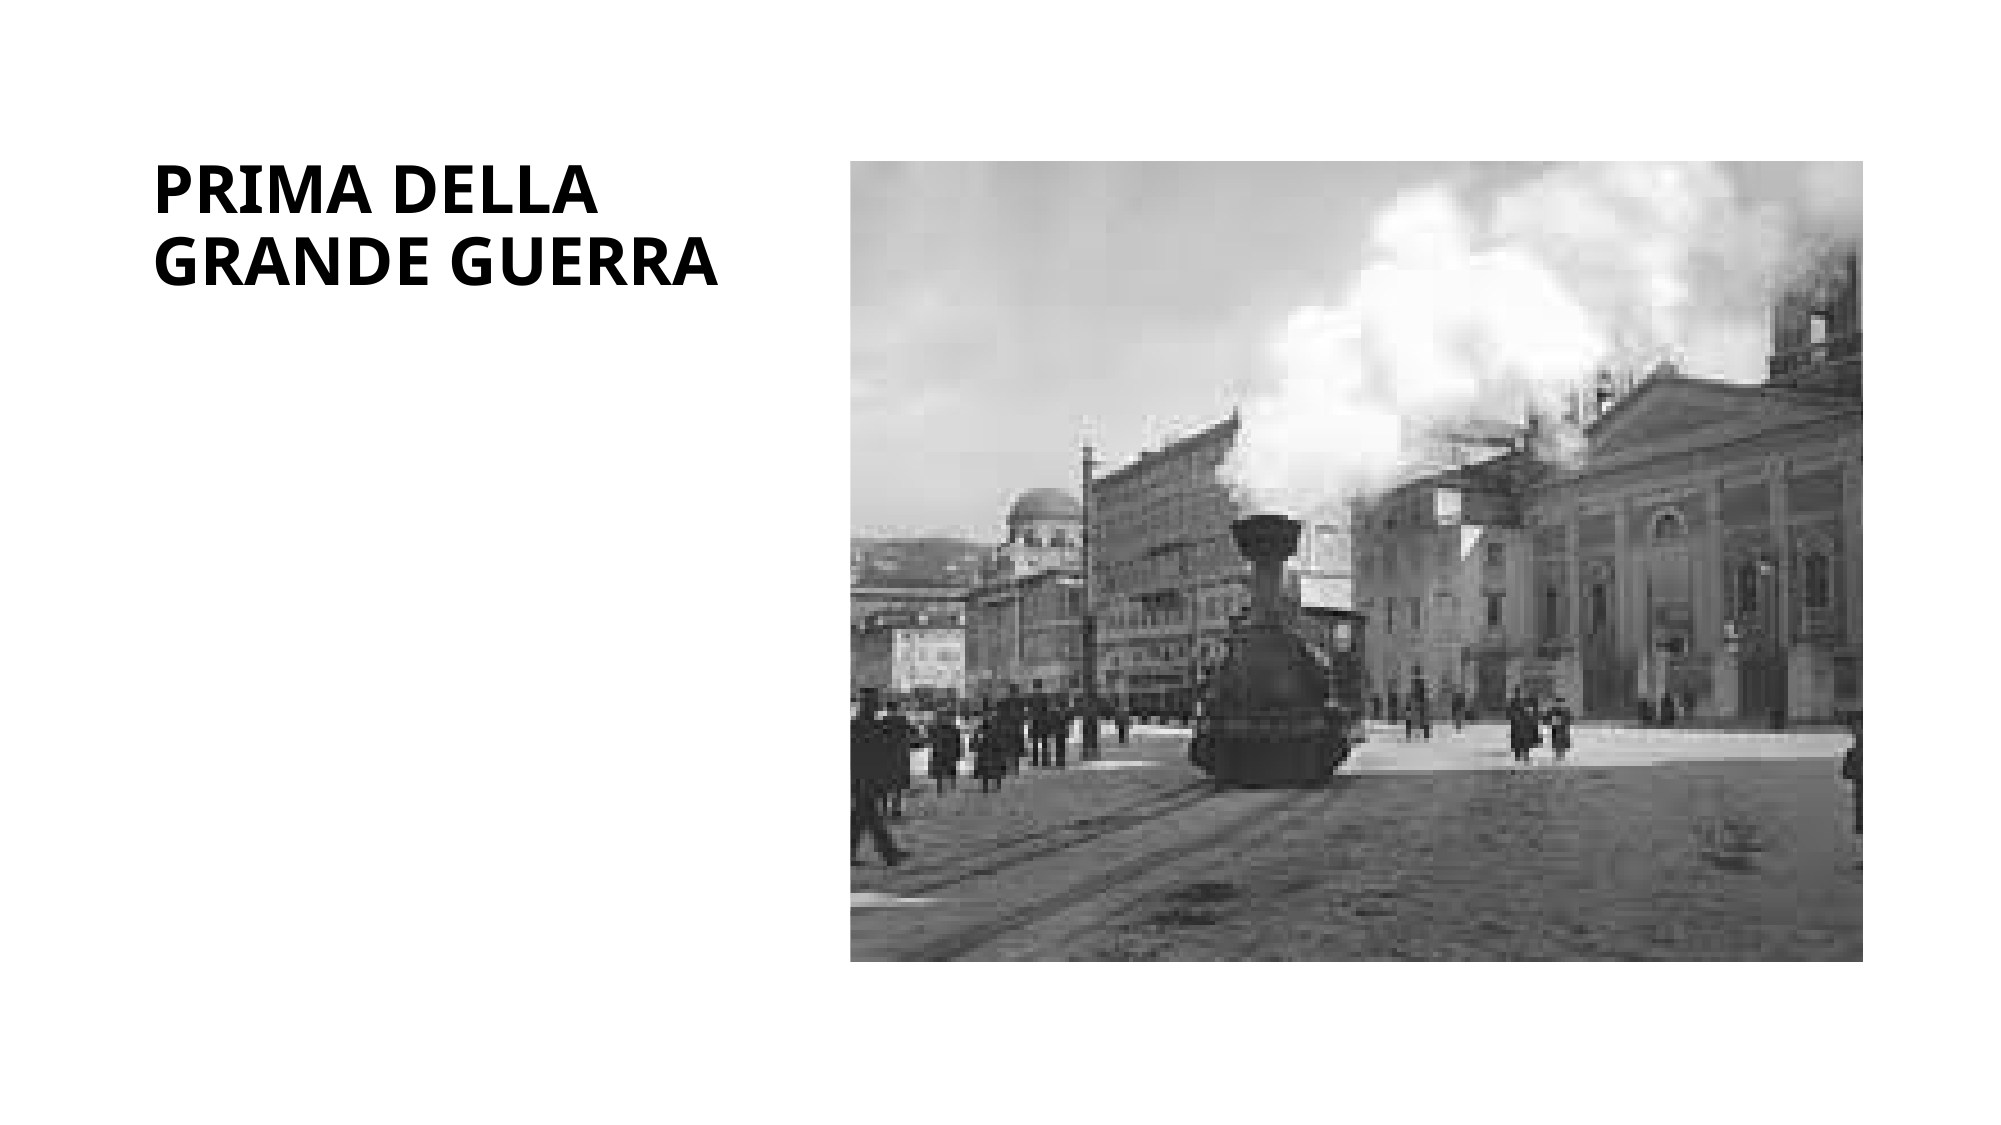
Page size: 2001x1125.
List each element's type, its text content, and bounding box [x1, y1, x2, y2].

picture [850, 161, 1863, 962]
title PRIMA DELLA GRANDE GUERRA [137, 44, 783, 308]
